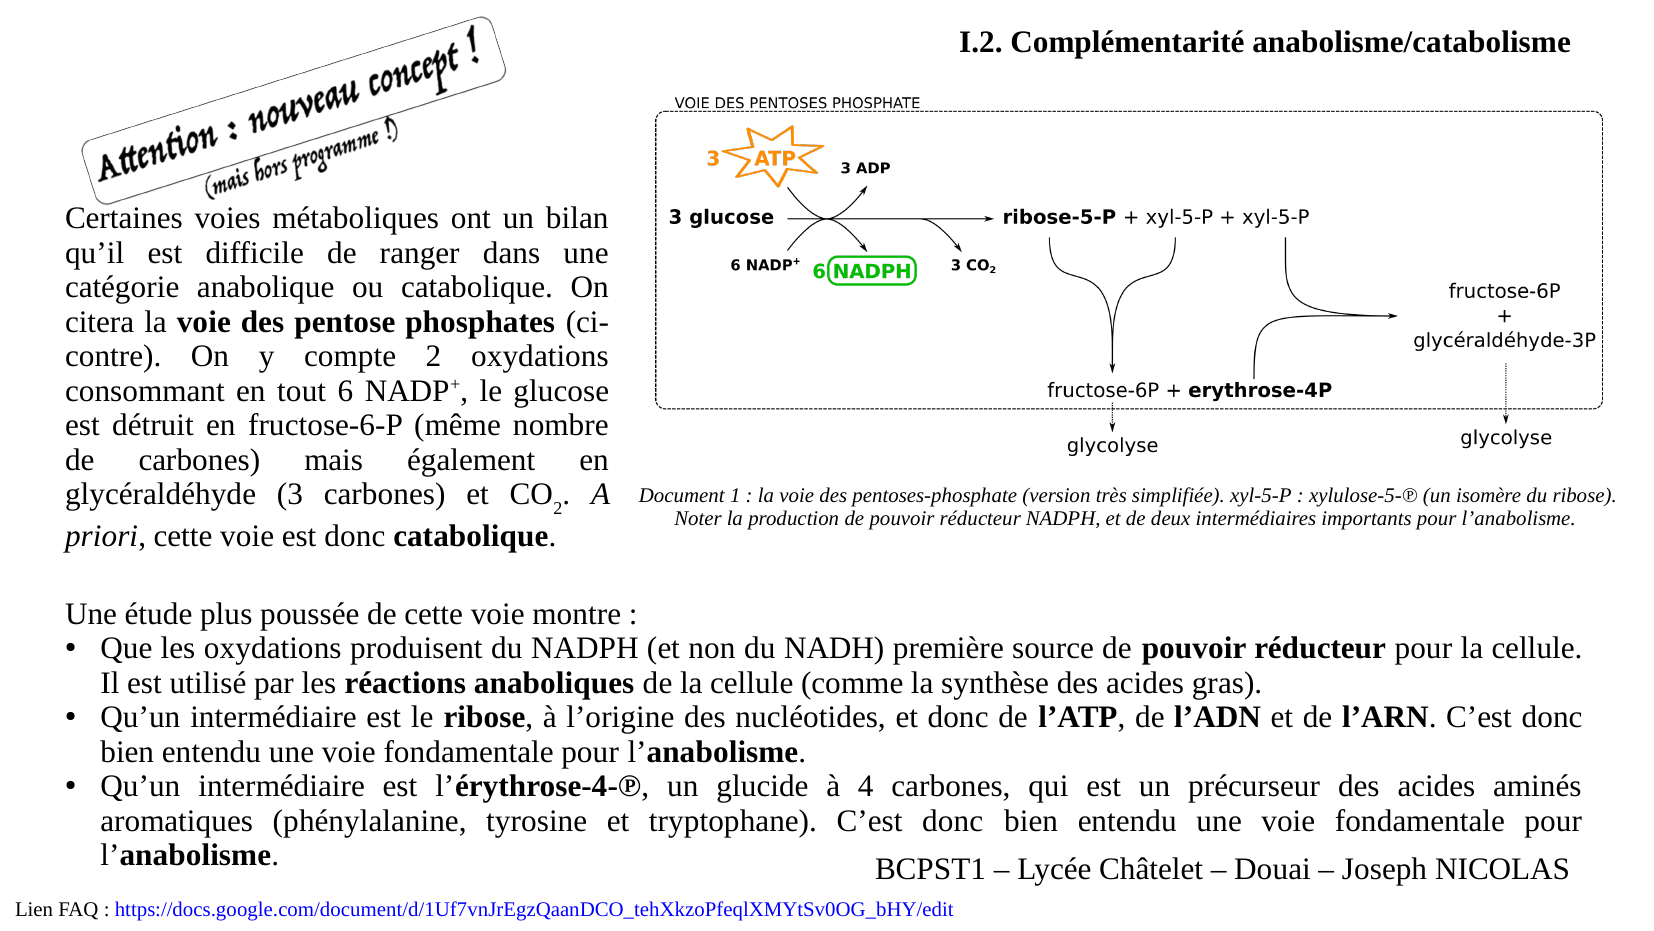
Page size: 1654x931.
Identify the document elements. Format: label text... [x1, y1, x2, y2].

text_box Document 1 : la voie des pentoses-phosphate (version très simplifiée). xyl-5-P : xylulose-5-℗ (un isomère du ribose). Noter la production de pouvoir réducteur NADPH, et de deux intermédiaires importants pour l’anabolisme. [637, 455, 1619, 559]
text_box Lien FAQ : https://docs.google.com/document/d/1Uf7vnJrEgzQaanDCO_tehXkzoPfeqlXMYtSv0OG_bHY/edit [0, 897, 64, 931]
picture [655, 97, 1603, 455]
text_box I.2. Complémentarité anabolisme/catabolisme [201, 5, 1572, 78]
text_box Une étude plus poussée de cette voie montre : Que les oxydations produisent du NADPH (et non du NADH) première source de pouvoir réducteur pour la cellule. Il est utilisé par les réactions anaboliques de la cellule (comme la synthèse des acides gras). Qu’un intermédiaire est le ribose, à l’origine des nucléotides, et donc de l’ATP, de l’ADN et de l’ARN. C’est donc bien entendu une voie fondamentale pour l’anabolisme. Qu’un intermédiaire est l’érythrose-4-℗, un glucide à 4 carbones, qui est un précurseur des acides aminés aromatiques (phénylalanine, tyrosine et tryptophane). C’est donc bien entendu une voie fondamentale pour l’anabolisme. [64, 596, 1583, 931]
text_box Certaines voies métaboliques ont un bilan qu’il est difficile de ranger dans une catégorie anabolique ou catabolique. On citera la voie des pentose phosphates (ci-contre). On y compte 2 oxydations consommant en tout 6 NADP+, le glucose est détruit en fructose-6-P (même nombre de carbones) mais également en glycéraldéhyde (3 carbones) et CO2. A priori, cette voie est donc catabolique. [64, 200, 610, 596]
picture [78, 13, 519, 240]
